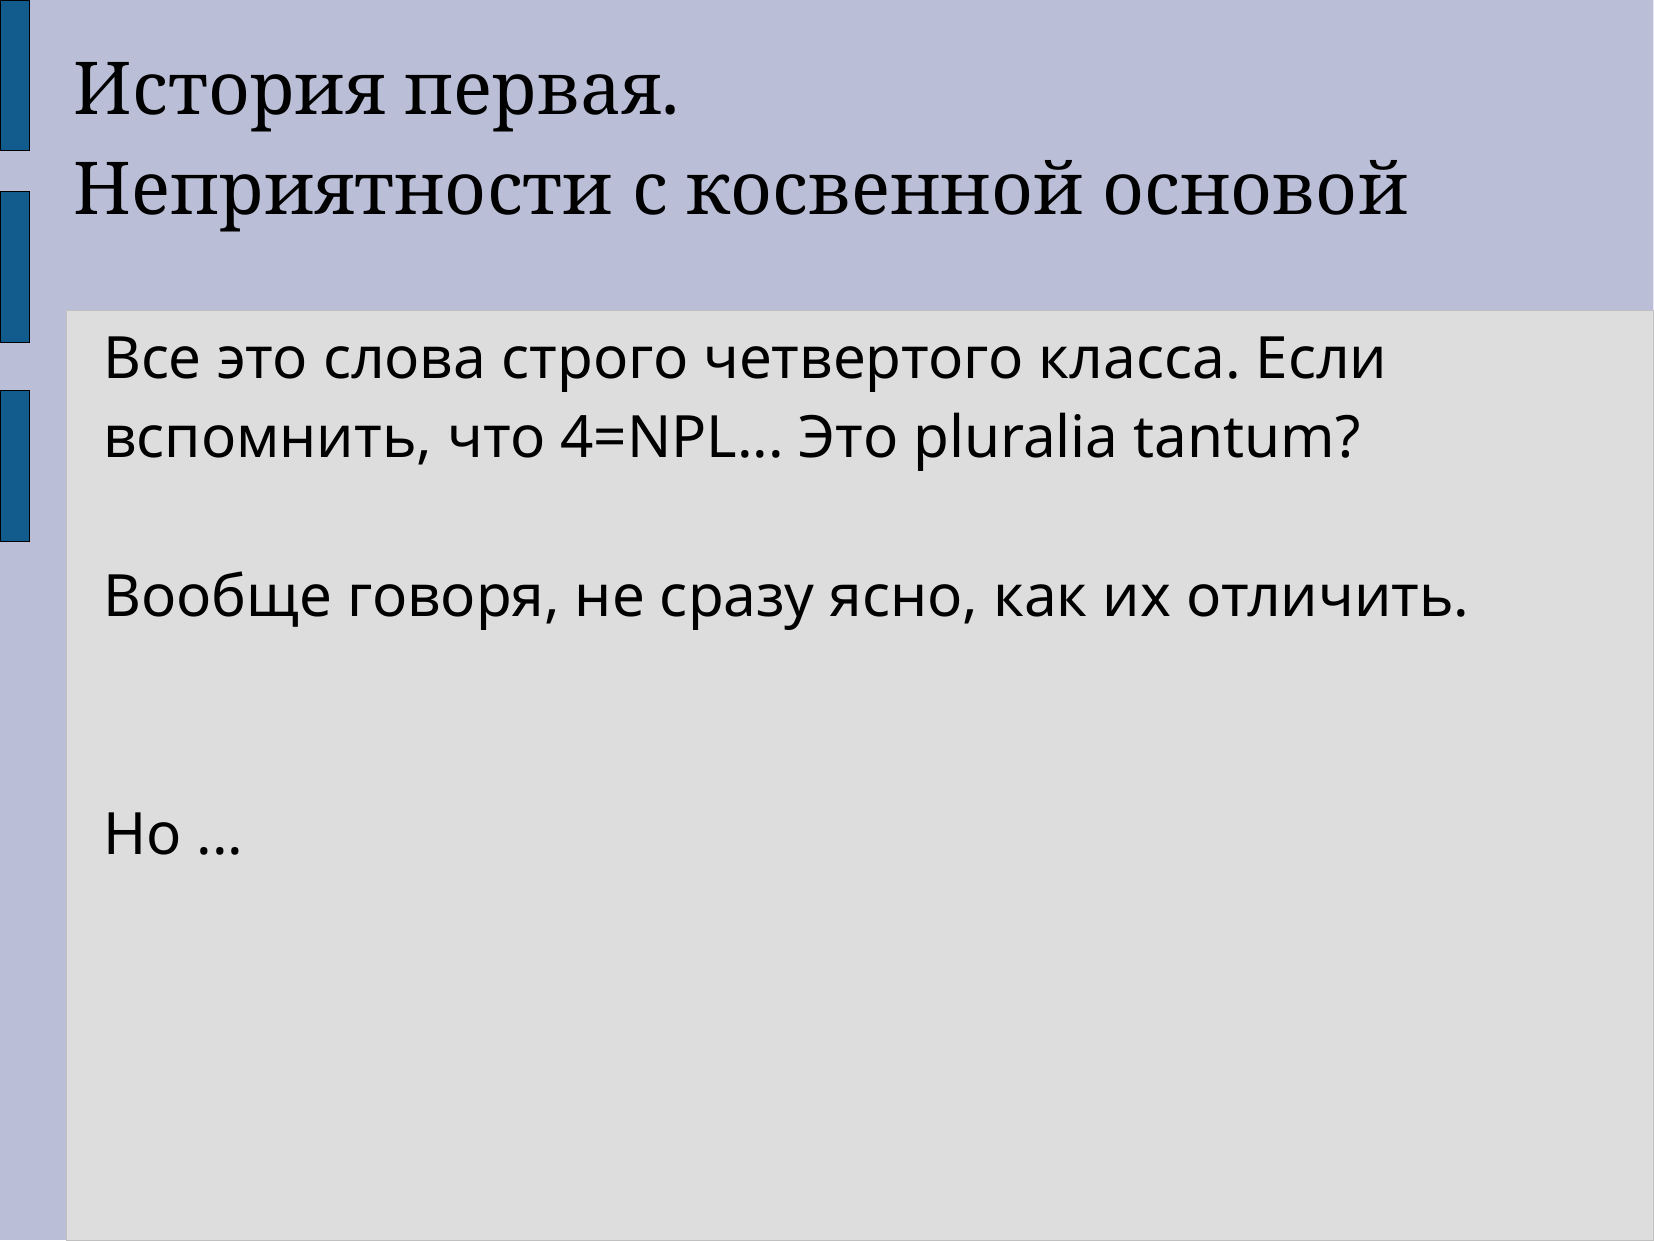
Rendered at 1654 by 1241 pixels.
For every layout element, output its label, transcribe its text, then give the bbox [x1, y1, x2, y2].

text_box История первая. Неприятности с косвенной основой [58, 29, 1654, 242]
text_box Все это слова строго четвертого класса. Если вспомнить, что 4=NPL... Это pluralia tantum? Вообще говоря, не сразу ясно, как их отличить. Но ... [88, 308, 1625, 1077]
